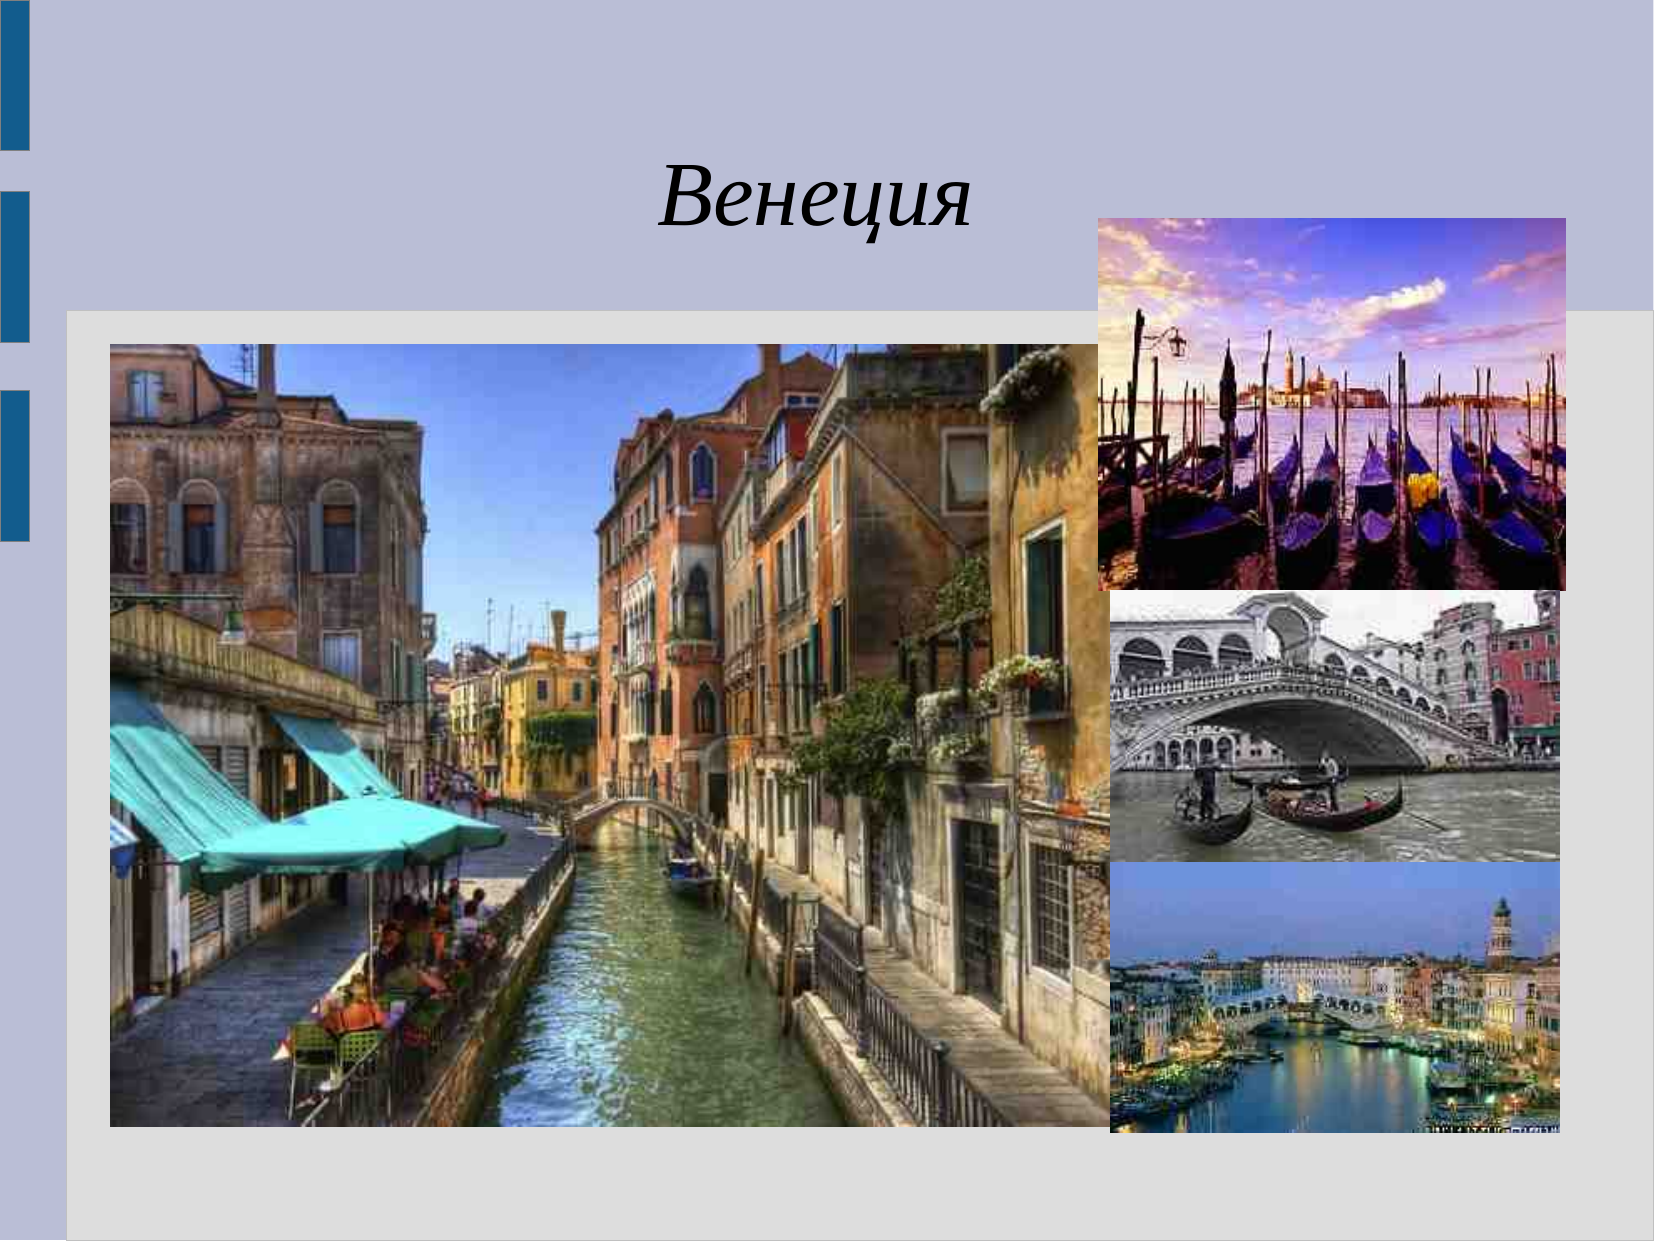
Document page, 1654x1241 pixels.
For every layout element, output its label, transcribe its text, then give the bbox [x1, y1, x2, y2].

title Венеция [121, 91, 1534, 299]
picture [110, 218, 1566, 1133]
